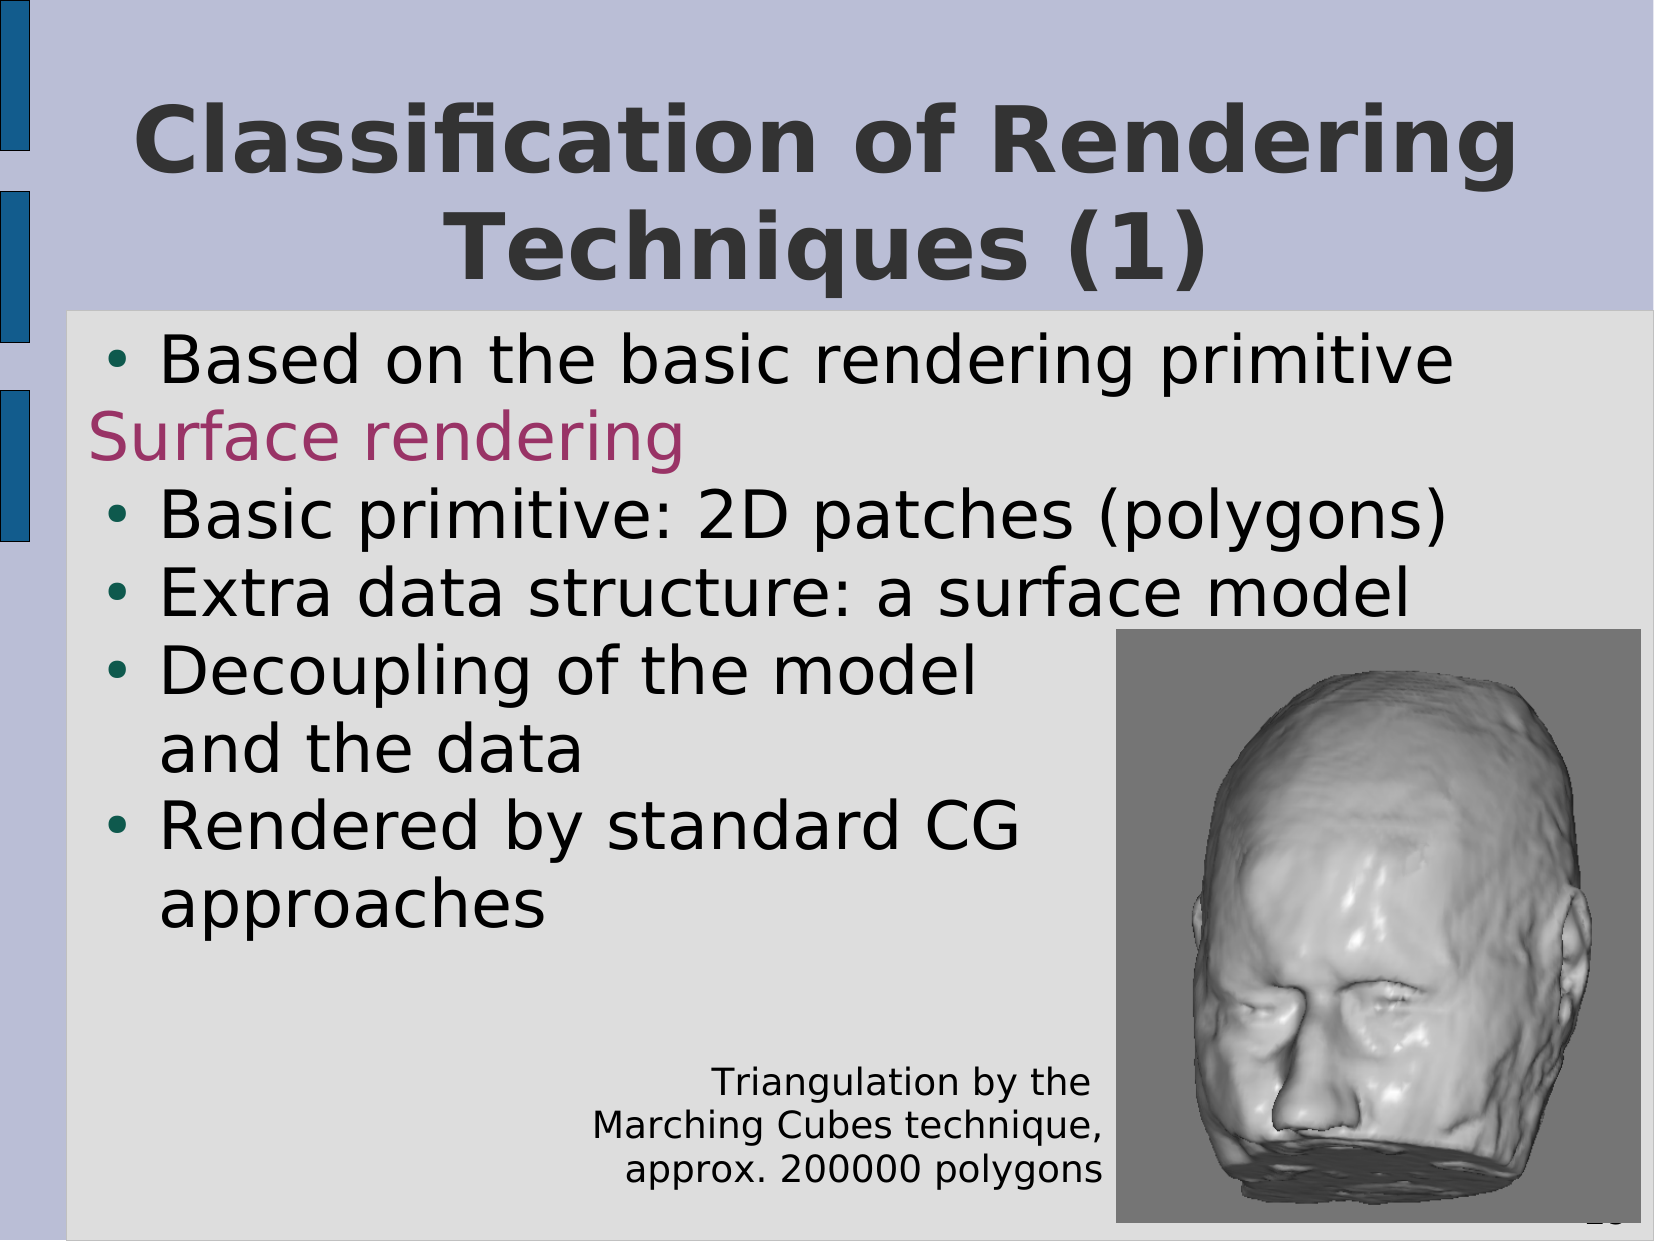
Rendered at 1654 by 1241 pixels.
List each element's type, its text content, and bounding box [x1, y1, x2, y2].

text_box Triangulation by the Marching Cubes technique, approx. 200000 polygons [577, 1053, 1119, 1199]
list Based on the basic rendering primitive Surface rendering Basic primitive: 2D patches (polygons) Extra data structure: a surface model Decoupling of the model and the data Rendered by standard CG approaches [87, 321, 1639, 1168]
title Classification of Rendering Techniques (1) [121, 87, 1534, 302]
picture [1116, 629, 1641, 1223]
